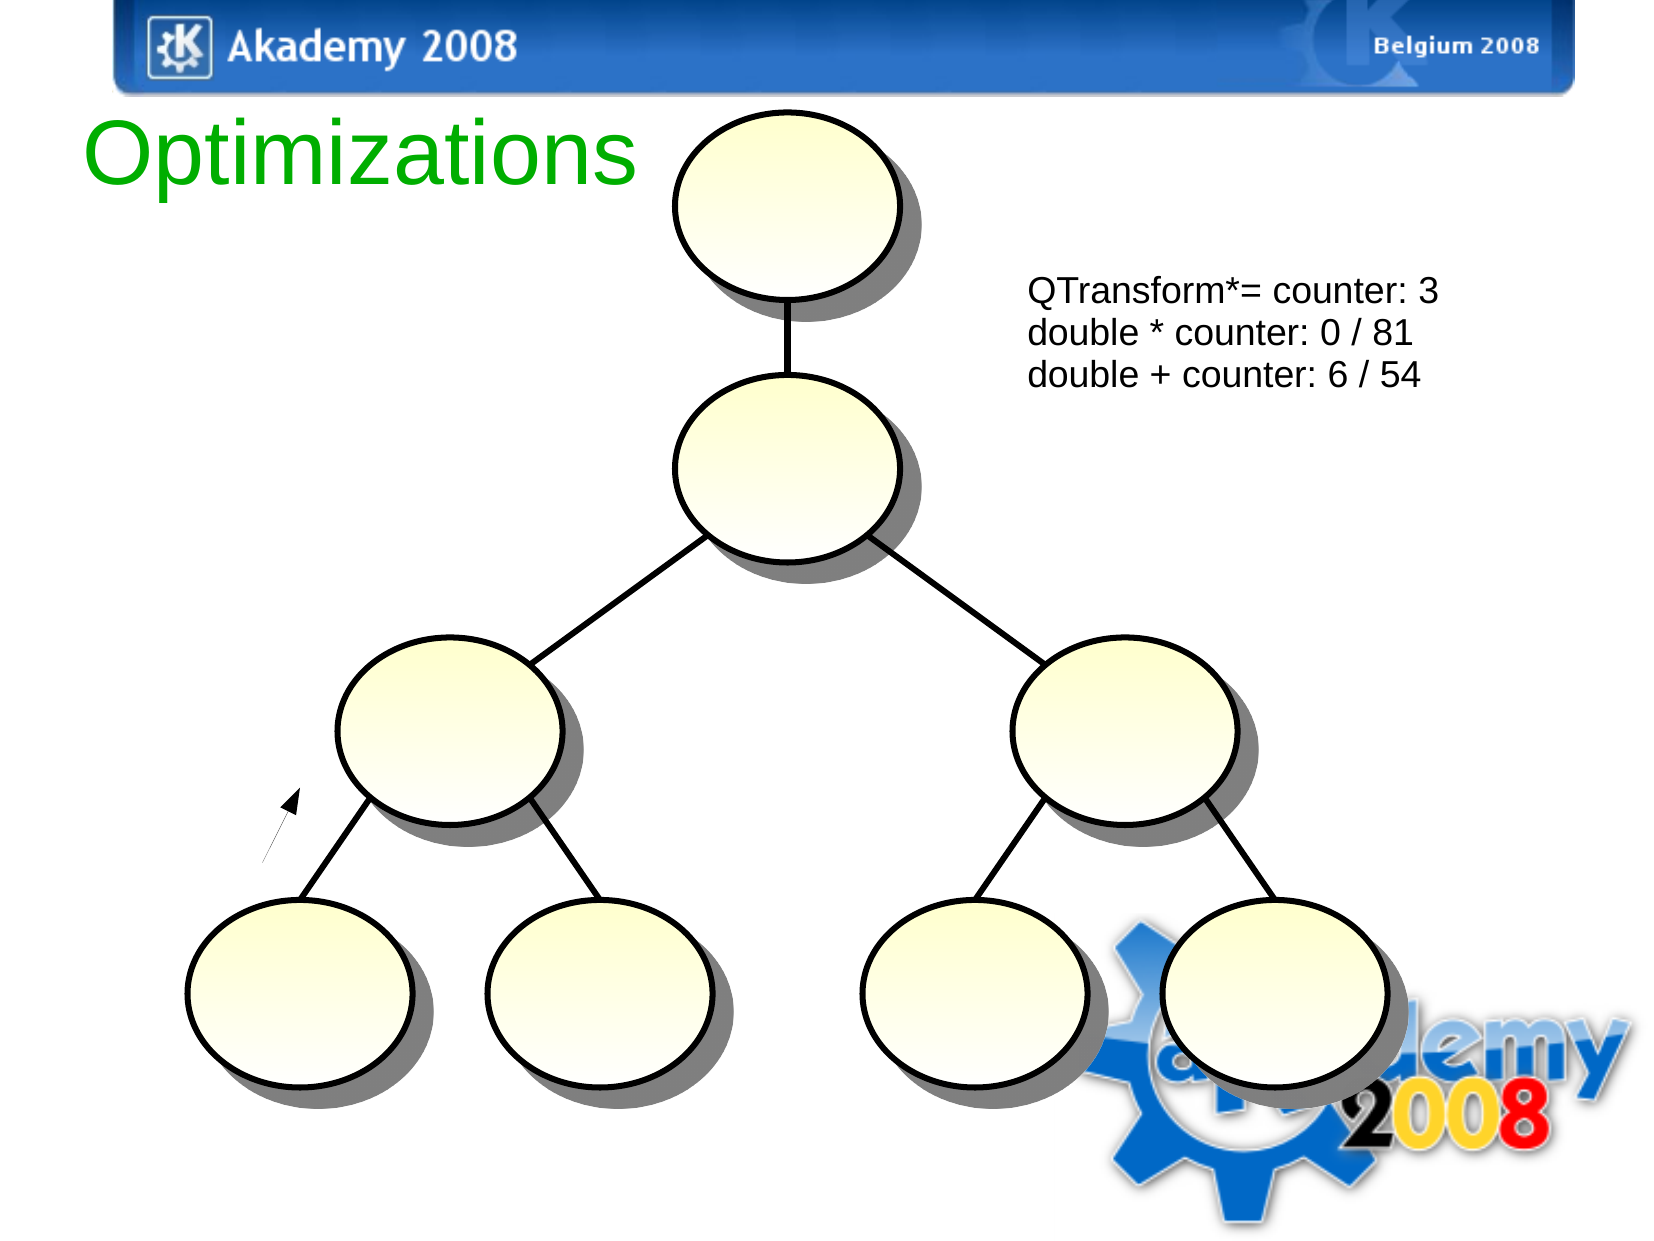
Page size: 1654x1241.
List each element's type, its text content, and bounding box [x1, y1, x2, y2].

picture [1053, 913, 1654, 1241]
text_box QTransform*= counter: 3 double * counter: 0 / 81 double + counter: 6 / 54 [1012, 262, 1613, 404]
text_box [675, 374, 901, 563]
text_box [1012, 637, 1238, 826]
text_box [187, 899, 413, 1088]
text_box [675, 112, 901, 300]
title Optimizations [82, 49, 1571, 257]
picture [112, 0, 1575, 98]
text_box [487, 899, 713, 1088]
text_box [862, 899, 1088, 1088]
text_box [1162, 899, 1388, 1088]
text_box [337, 637, 563, 826]
